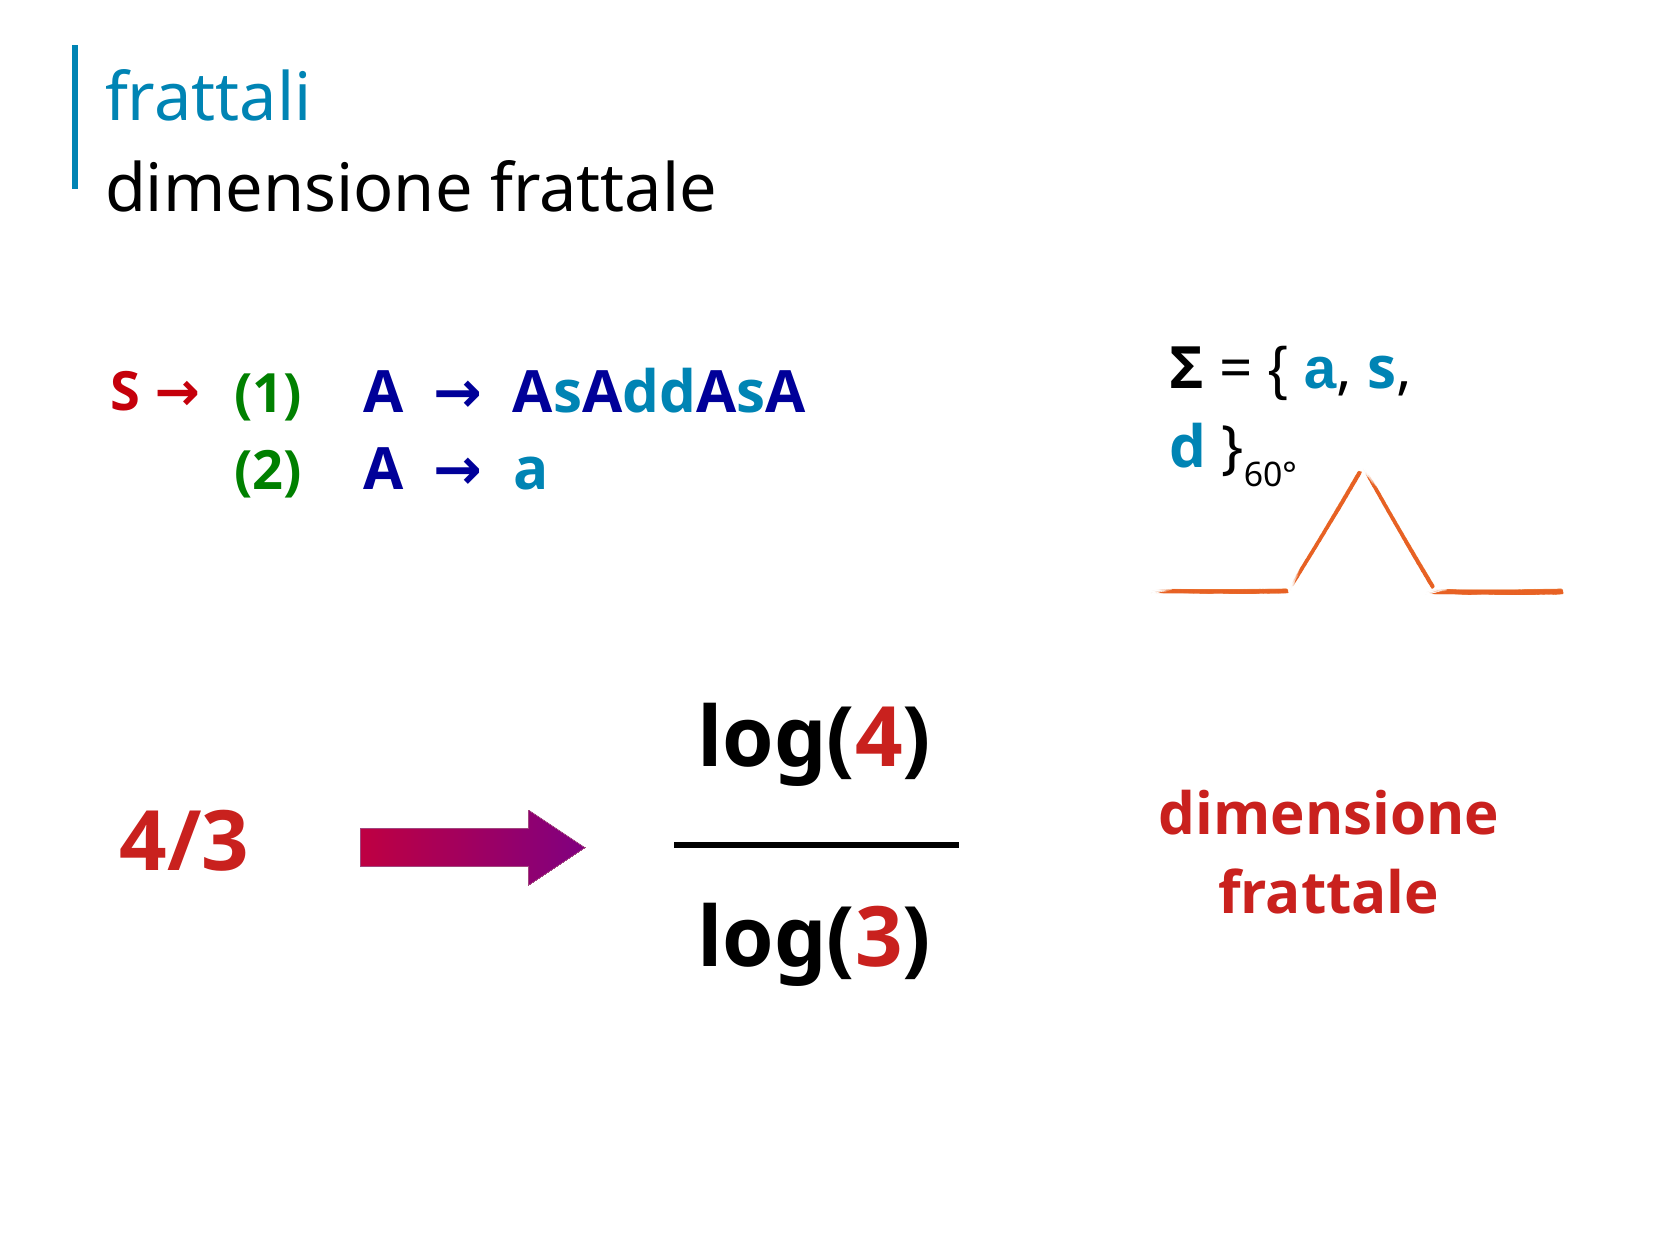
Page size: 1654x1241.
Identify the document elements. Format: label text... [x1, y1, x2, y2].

text_box log(4) log(3) [682, 675, 946, 842]
text_box (1) A → AsAddAsA [219, 345, 871, 421]
text_box S → [87, 348, 219, 429]
text_box [360, 810, 586, 886]
text_box log(4) log(3) [682, 848, 946, 991]
picture [1149, 466, 1564, 595]
text_box dimensione frattale [1097, 765, 1561, 911]
title frattali dimensione frattale [105, 49, 1571, 200]
text_box 4/3 [105, 780, 271, 895]
text_box (2) A → a [219, 421, 871, 512]
text_box Σ = { a, s, d }60° [1155, 318, 1561, 421]
